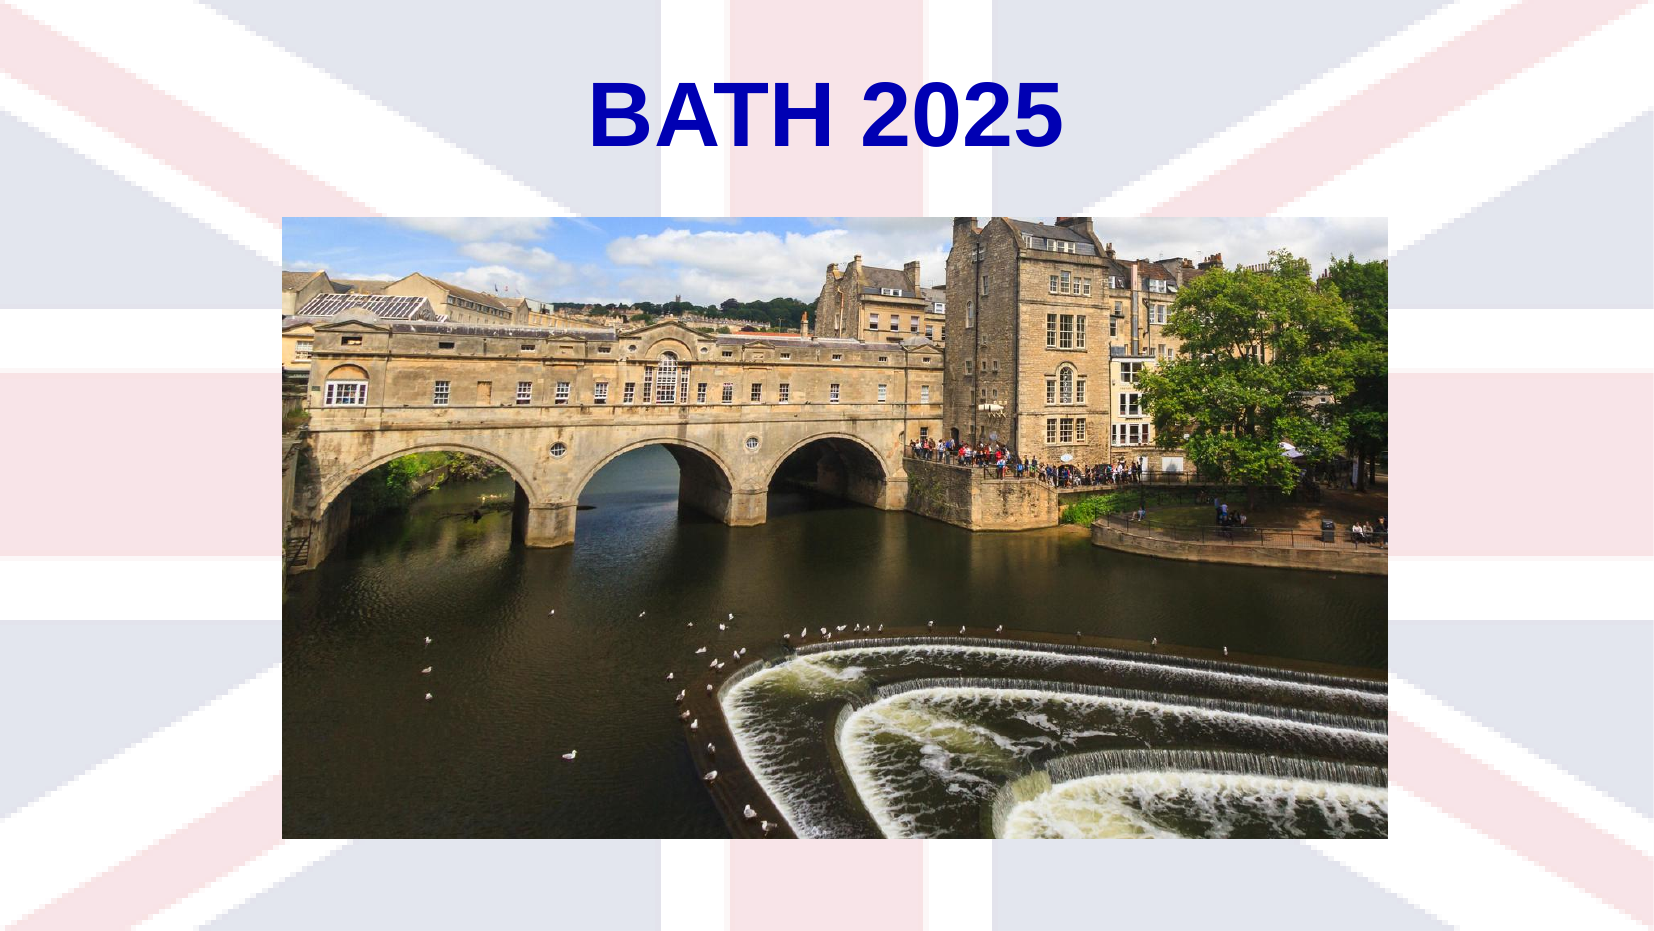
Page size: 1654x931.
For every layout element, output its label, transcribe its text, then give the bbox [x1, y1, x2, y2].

picture [282, 217, 1388, 839]
title BATH 2025 [82, 37, 1571, 193]
